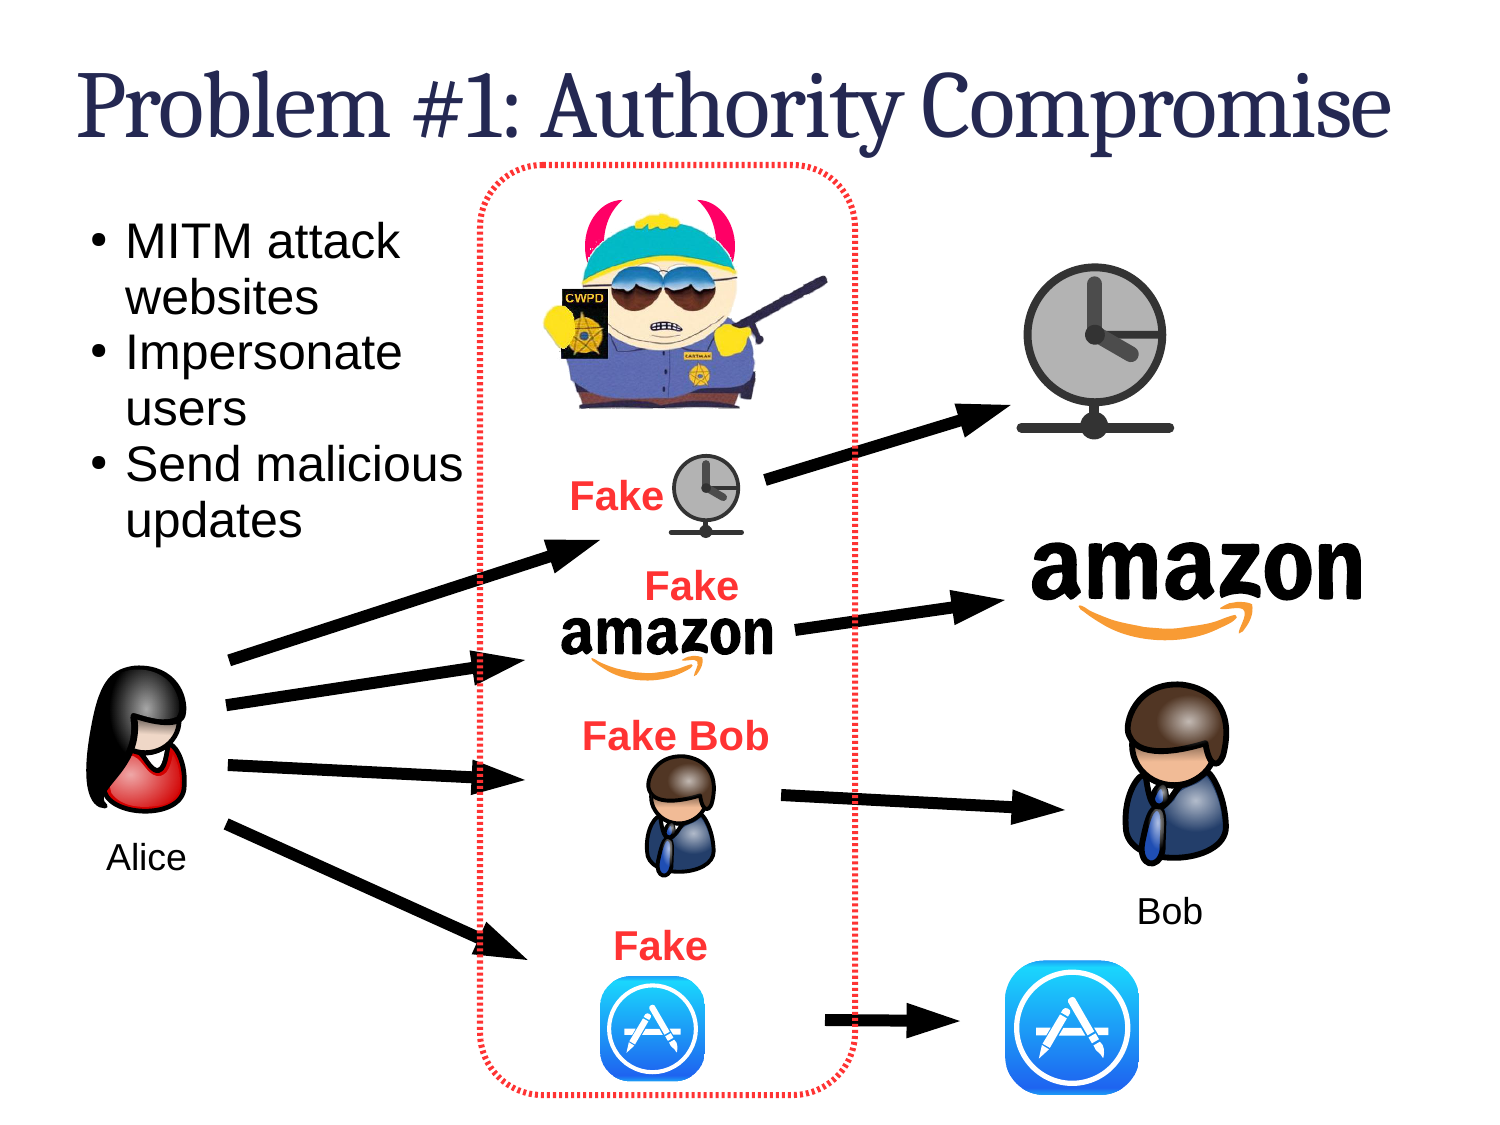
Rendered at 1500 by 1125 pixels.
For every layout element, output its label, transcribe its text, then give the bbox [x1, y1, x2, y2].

text_box Bob [1080, 883, 1261, 941]
title Problem #1: Authority Compromise [75, 0, 1500, 219]
picture [1005, 960, 1140, 1096]
picture [60, 660, 230, 830]
picture [540, 209, 828, 409]
text_box Fake [559, 554, 826, 617]
text_box Alice [64, 828, 230, 886]
picture [998, 254, 1204, 461]
picture [1065, 675, 1274, 884]
picture [606, 767, 746, 889]
picture [660, 450, 758, 548]
picture [559, 616, 775, 684]
text_box MITM attack websites Impersonate users Send malicious updates [75, 205, 481, 556]
text_box Fake Bob [526, 705, 826, 767]
picture [600, 976, 706, 1082]
picture [1028, 539, 1366, 646]
text_box Fake [527, 915, 794, 977]
text_box Fake [484, 464, 660, 527]
